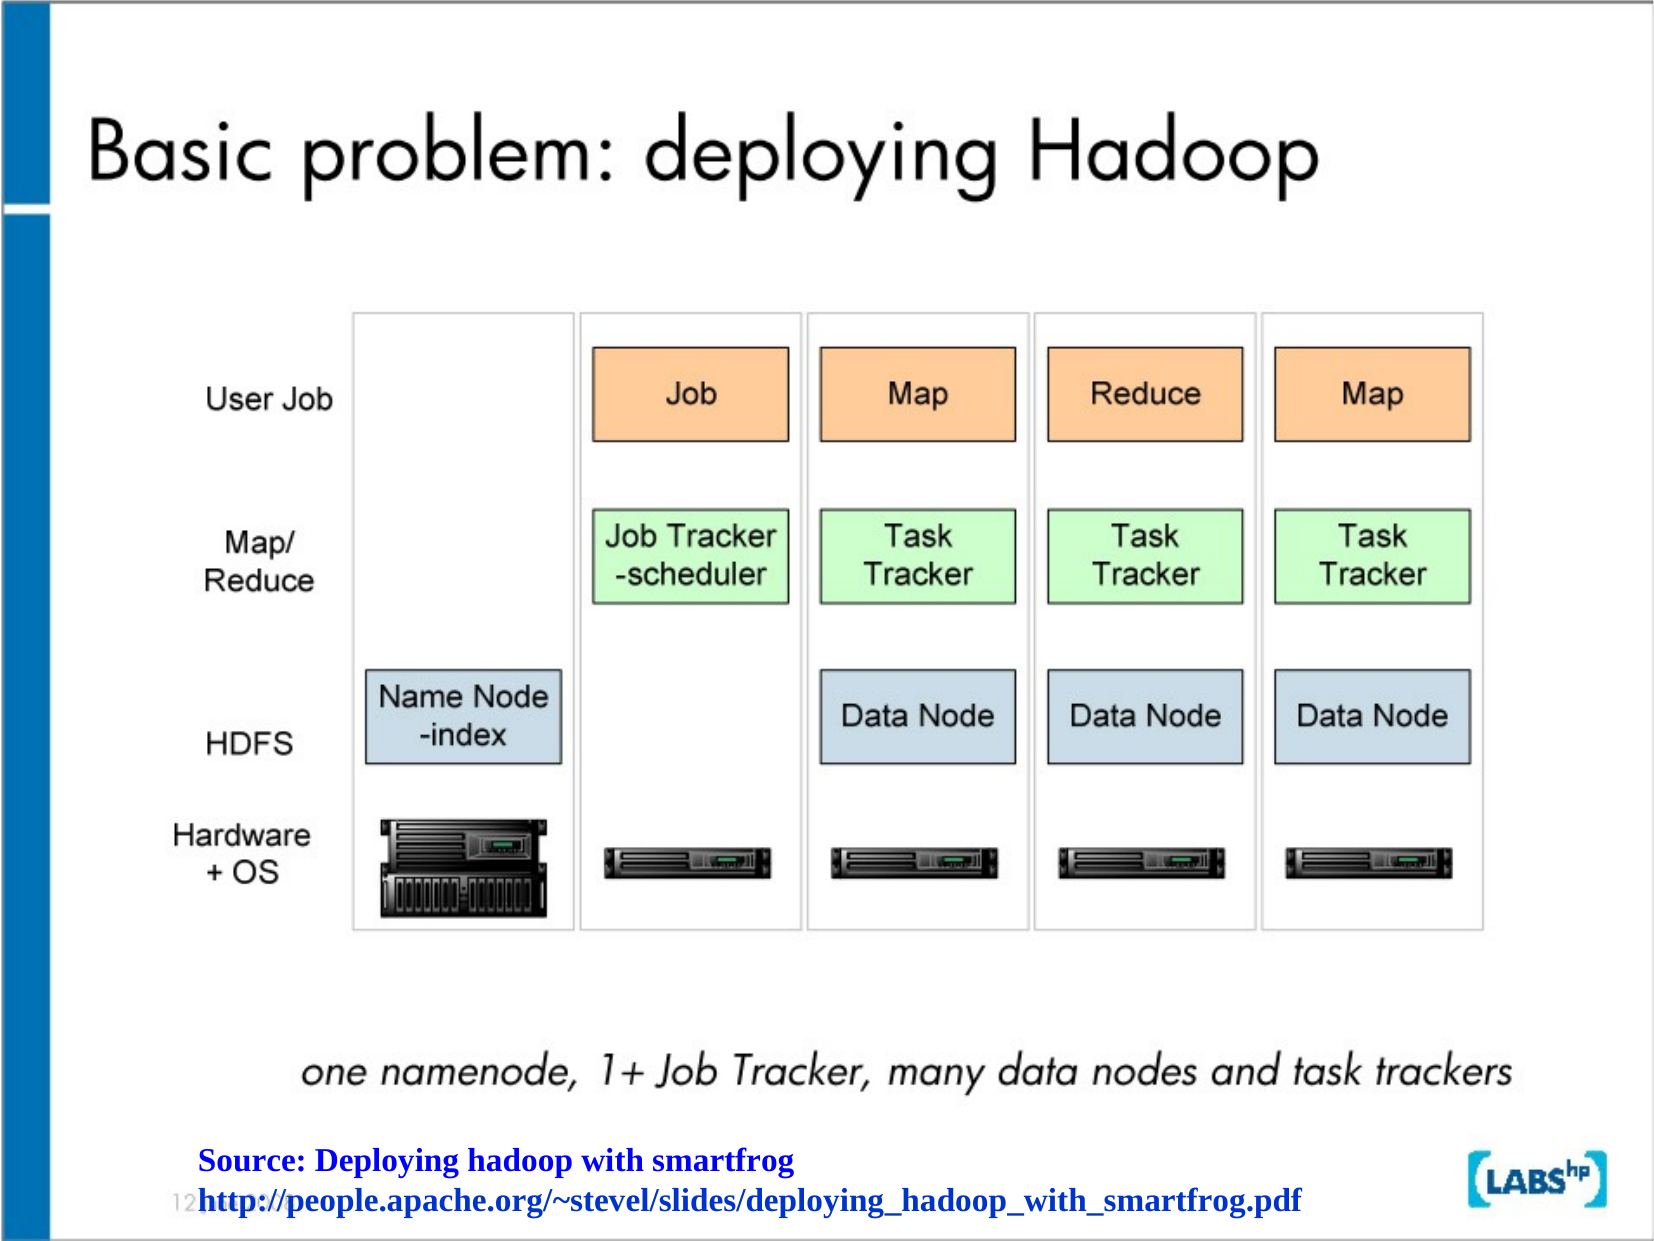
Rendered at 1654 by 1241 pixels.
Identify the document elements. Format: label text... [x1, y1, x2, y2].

text_box Source: Deploying hadoop with smartfrog http://people.apache.org/~stevel/slides/deploying_hadoop_with_smartfrog.pdf [183, 1128, 1512, 1220]
picture [0, 0, 1654, 1241]
